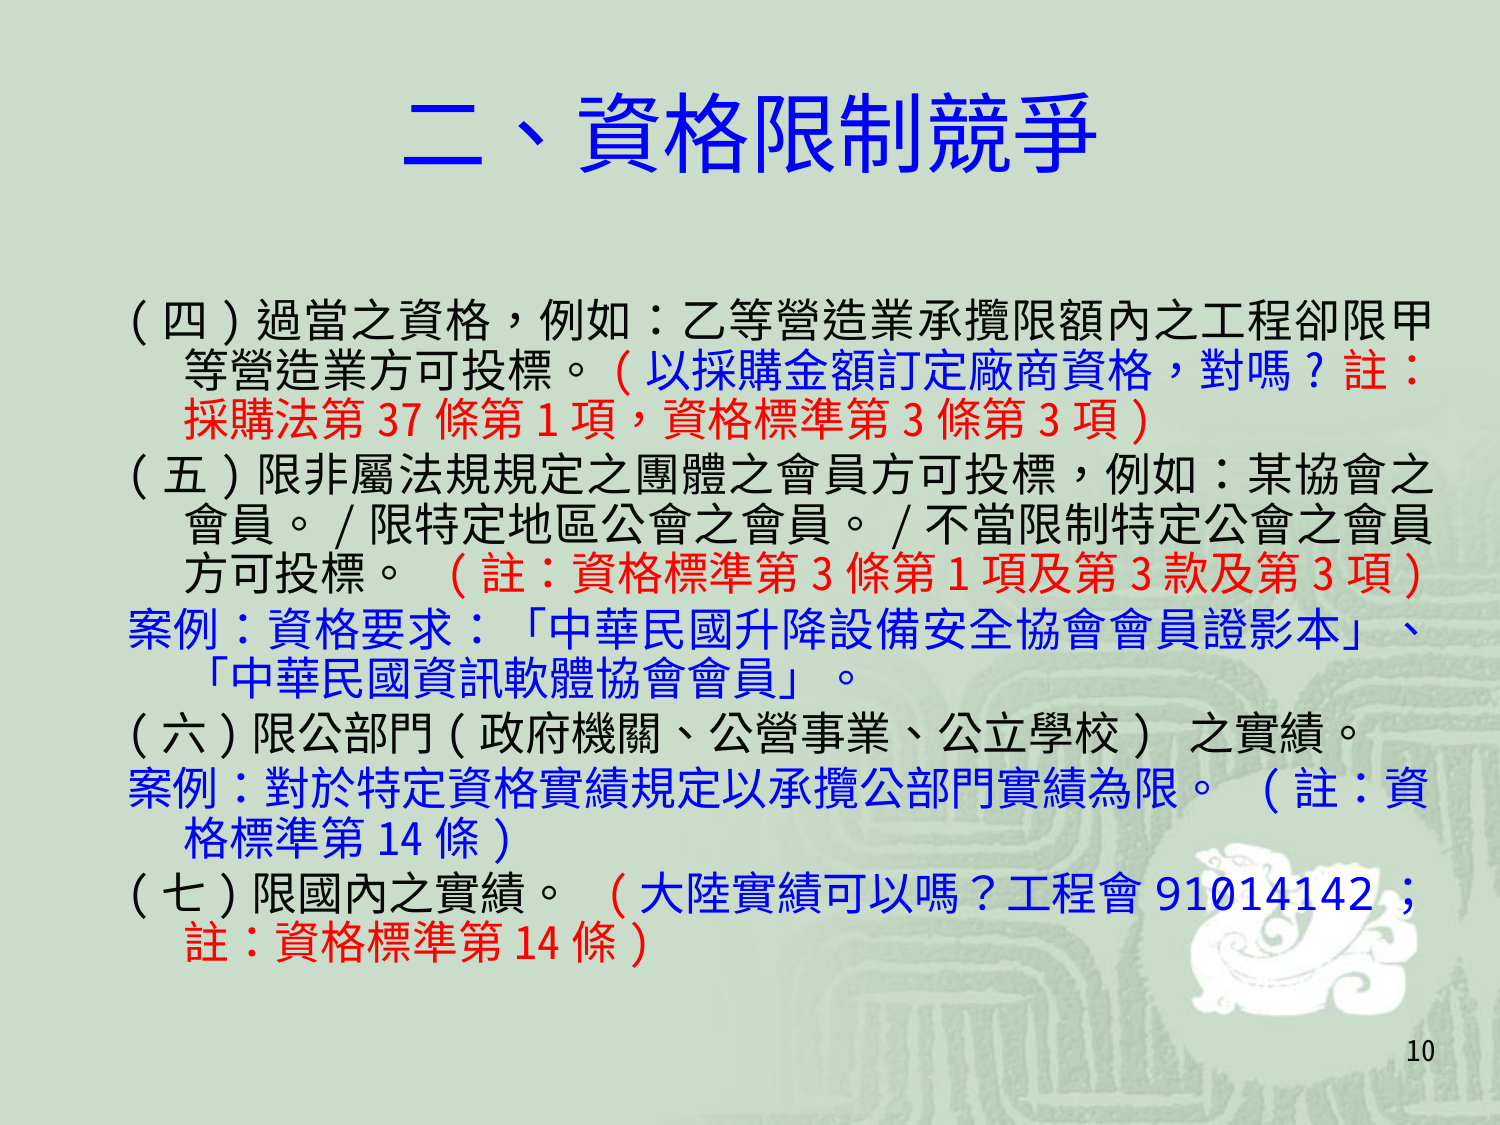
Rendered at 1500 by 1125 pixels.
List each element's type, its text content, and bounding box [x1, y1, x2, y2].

picture [0, 0, 1500, 1125]
title 二、資格限制競爭 [49, 37, 1451, 225]
list (四)過當之資格，例如：乙等營造業承攬限額內之工程卻限甲等營造業方可投標。(以採購金額訂定廠商資格，對嗎?註：採購法第37條第1項，資格標準第3條第3項) (五)限非屬法規規定之團體之會員方可投標，例如：某協會之會員。/限特定地區公會之會員。/不當限制特定公會之會員方可投標。 (註：資格標準第3條第1項及第3款及第3項) 案例：資格要求：「中華民國升降設備安全協會會員證影本」、「中華民國資訊軟體協會會員」。 (六)限公部門(政府機關、公營事業、公立學校) 之實績。 案例：對於特定資格實績規定以承攬公部門實績為限。 (註：資格標準第14條) (七)限國內之實績。 (大陸實績可以嗎？工程會91014142；註：資格標準第14條) [112, 290, 1450, 1029]
text_box <編號> [1074, 1024, 1451, 1103]
